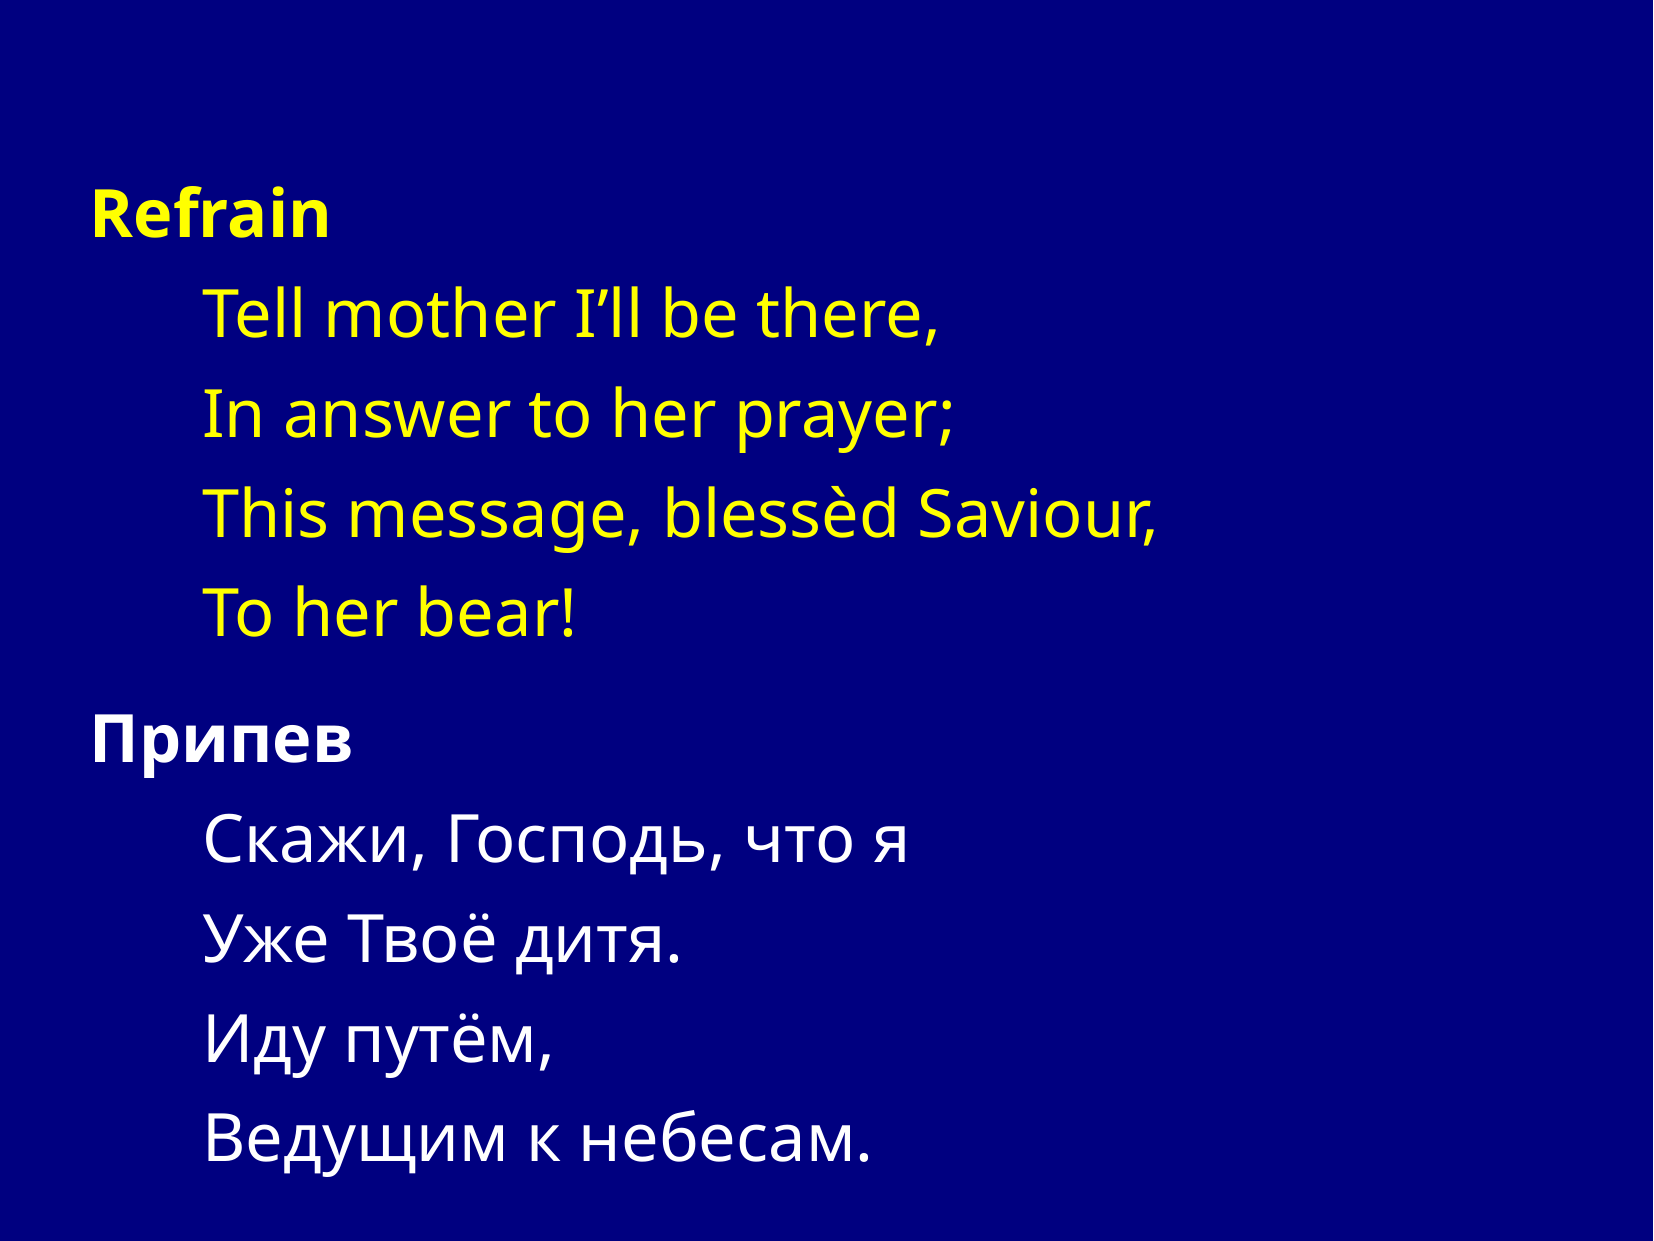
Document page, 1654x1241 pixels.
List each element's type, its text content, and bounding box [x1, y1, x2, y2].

text_box Припев Скажи, Господь, что я Уже Твоё дитя. Иду путём, Ведущим к небесам. [75, 675, 1576, 1163]
text_box Refrain Tell mother I’ll be there, In answer to her prayer; This message, blessèd Saviour, To her bear! [75, 150, 1576, 638]
